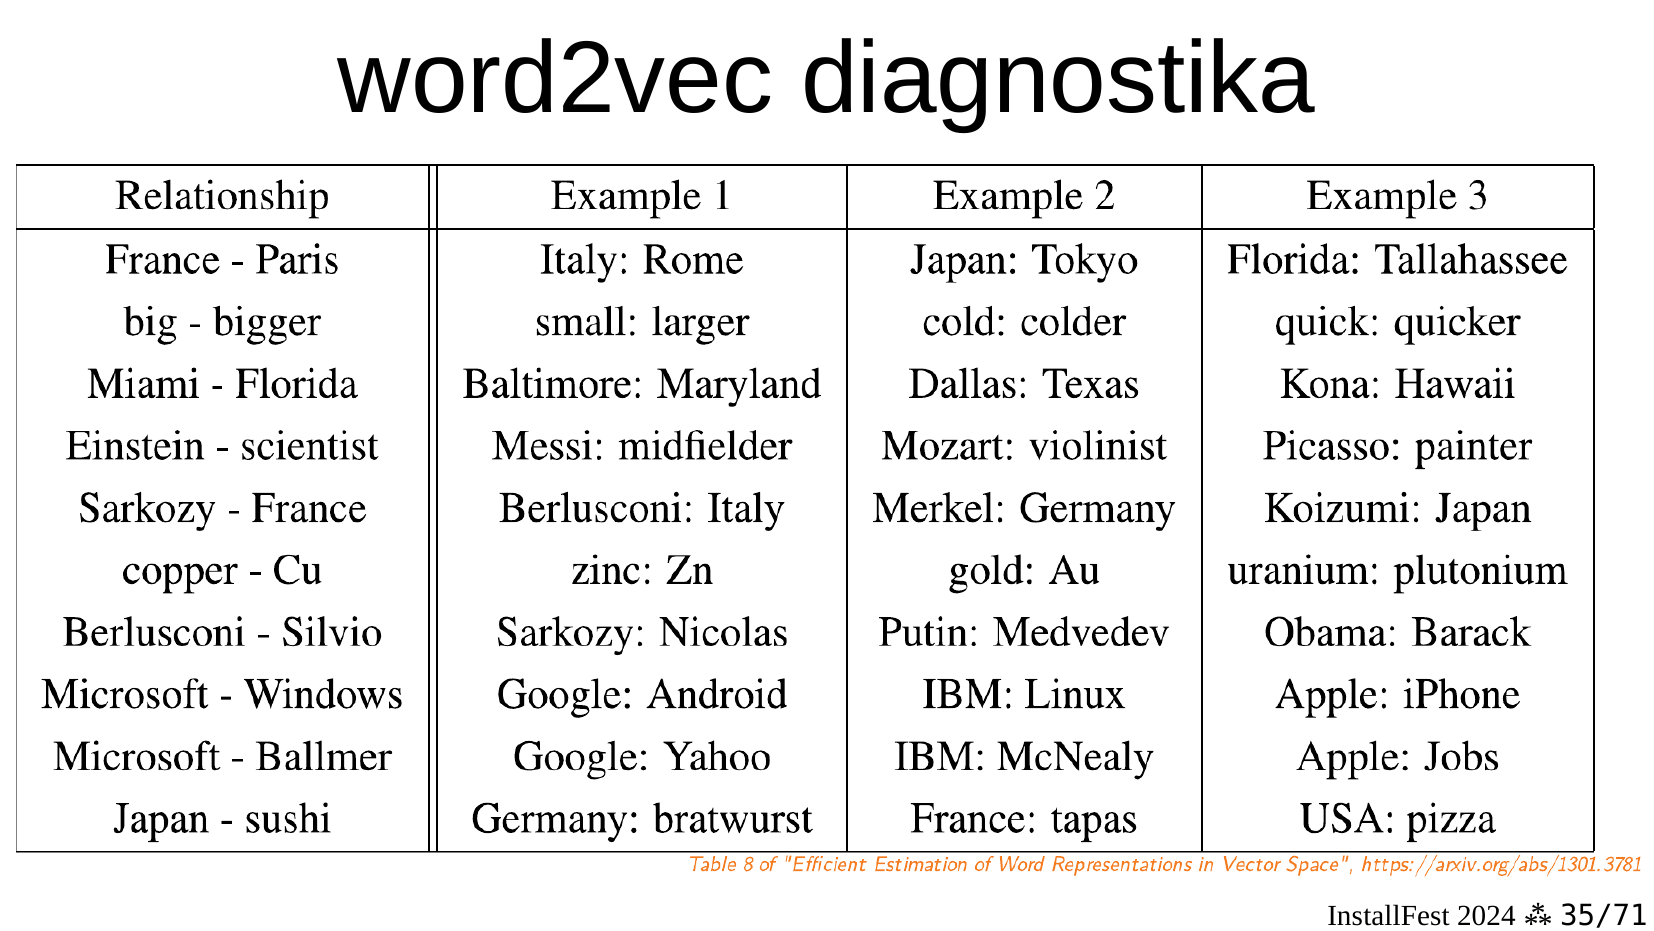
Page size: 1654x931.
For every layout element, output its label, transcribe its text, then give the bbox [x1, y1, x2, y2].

title word2vec diagnostika [82, 20, 1571, 134]
picture [0, 151, 1654, 885]
